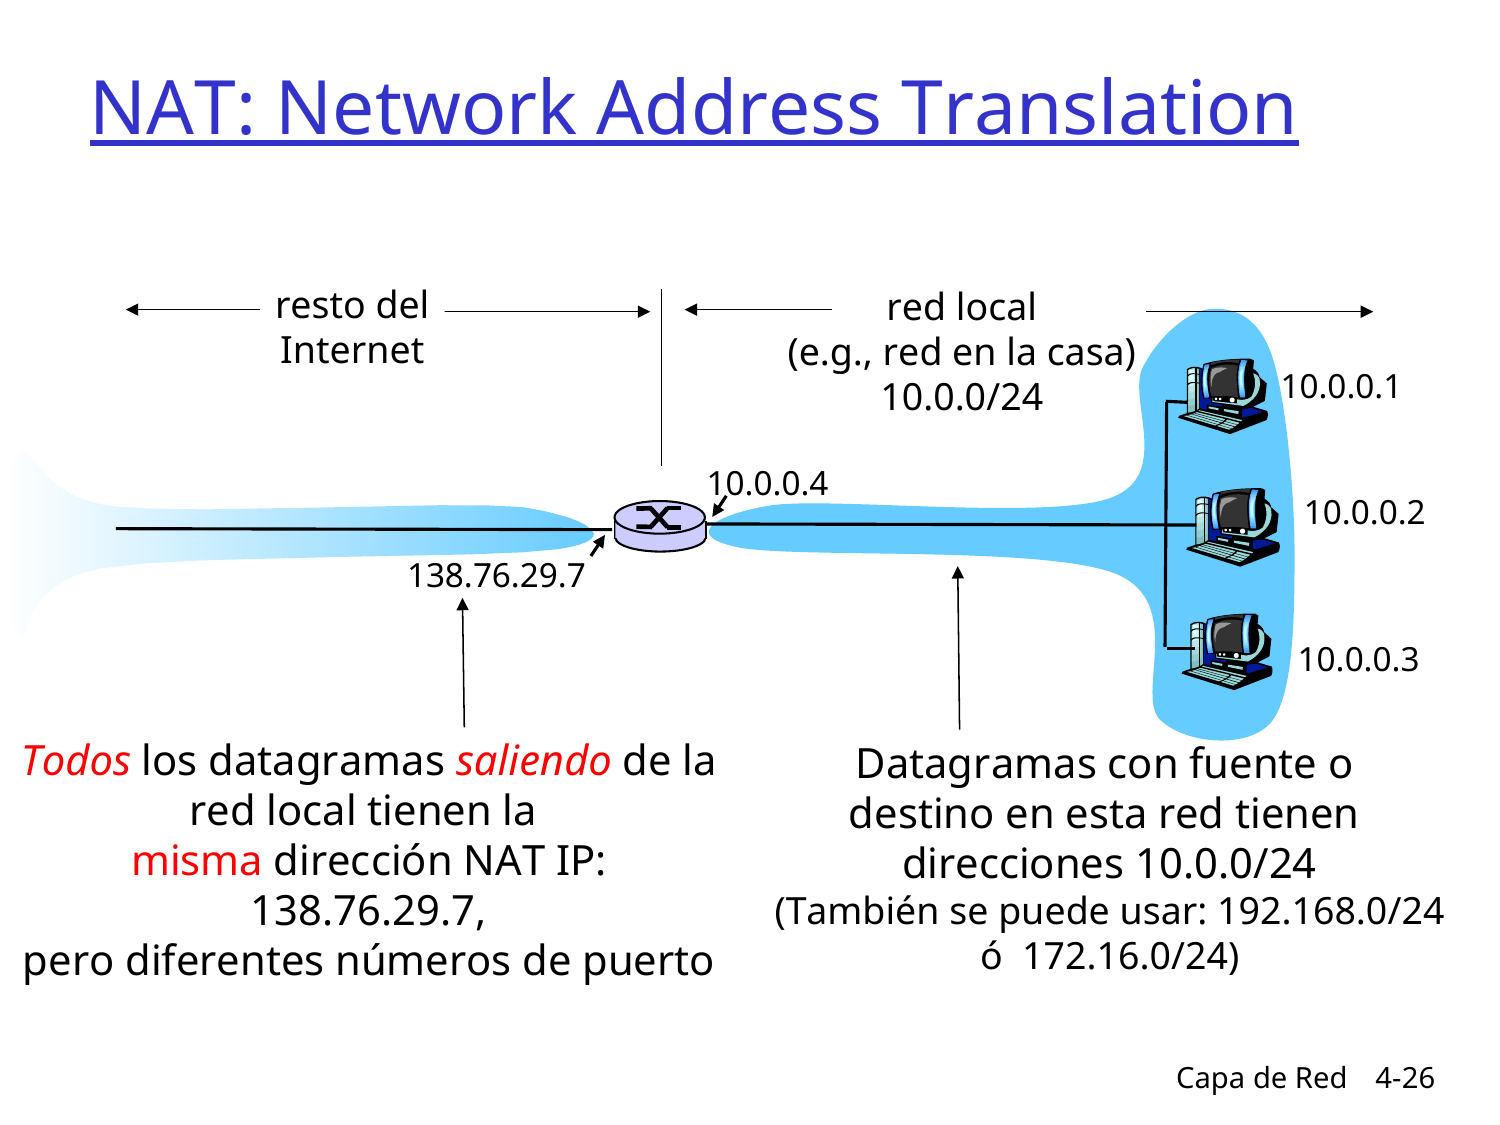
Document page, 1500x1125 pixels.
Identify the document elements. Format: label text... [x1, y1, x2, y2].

text_box [614, 501, 706, 552]
chart [1181, 612, 1274, 691]
text_box [4, 450, 594, 640]
text_box [716, 312, 1273, 523]
text_box resto del Internet [260, 273, 445, 379]
chart [1178, 358, 1270, 435]
chart [1186, 487, 1282, 567]
text_box 138.76.29.7 [392, 546, 601, 602]
text_box Todos los datagramas saliendo de la red local tienen la misma dirección NAT IP: 138.76.29.7, pero diferentes números de puerto [0, 725, 739, 992]
text_box 10.0.0.4 [691, 454, 844, 511]
text_box [708, 404, 1295, 728]
text_box 10.0.0.1 [1265, 357, 1418, 414]
text_box red local (e.g., red en la casa) 10.0.0/24 [772, 275, 1152, 426]
text_box 10.0.0.2 [1289, 483, 1441, 540]
title NAT: Network Address Translation [75, 15, 1463, 196]
text_box Datagramas con fuente o destino en esta red tienen direcciones 10.0.0/24 (También se puede usar: 192.168.0/24 ó 172.16.0/24) [759, 728, 1460, 985]
text_box 10.0.0.3 [1282, 630, 1435, 687]
